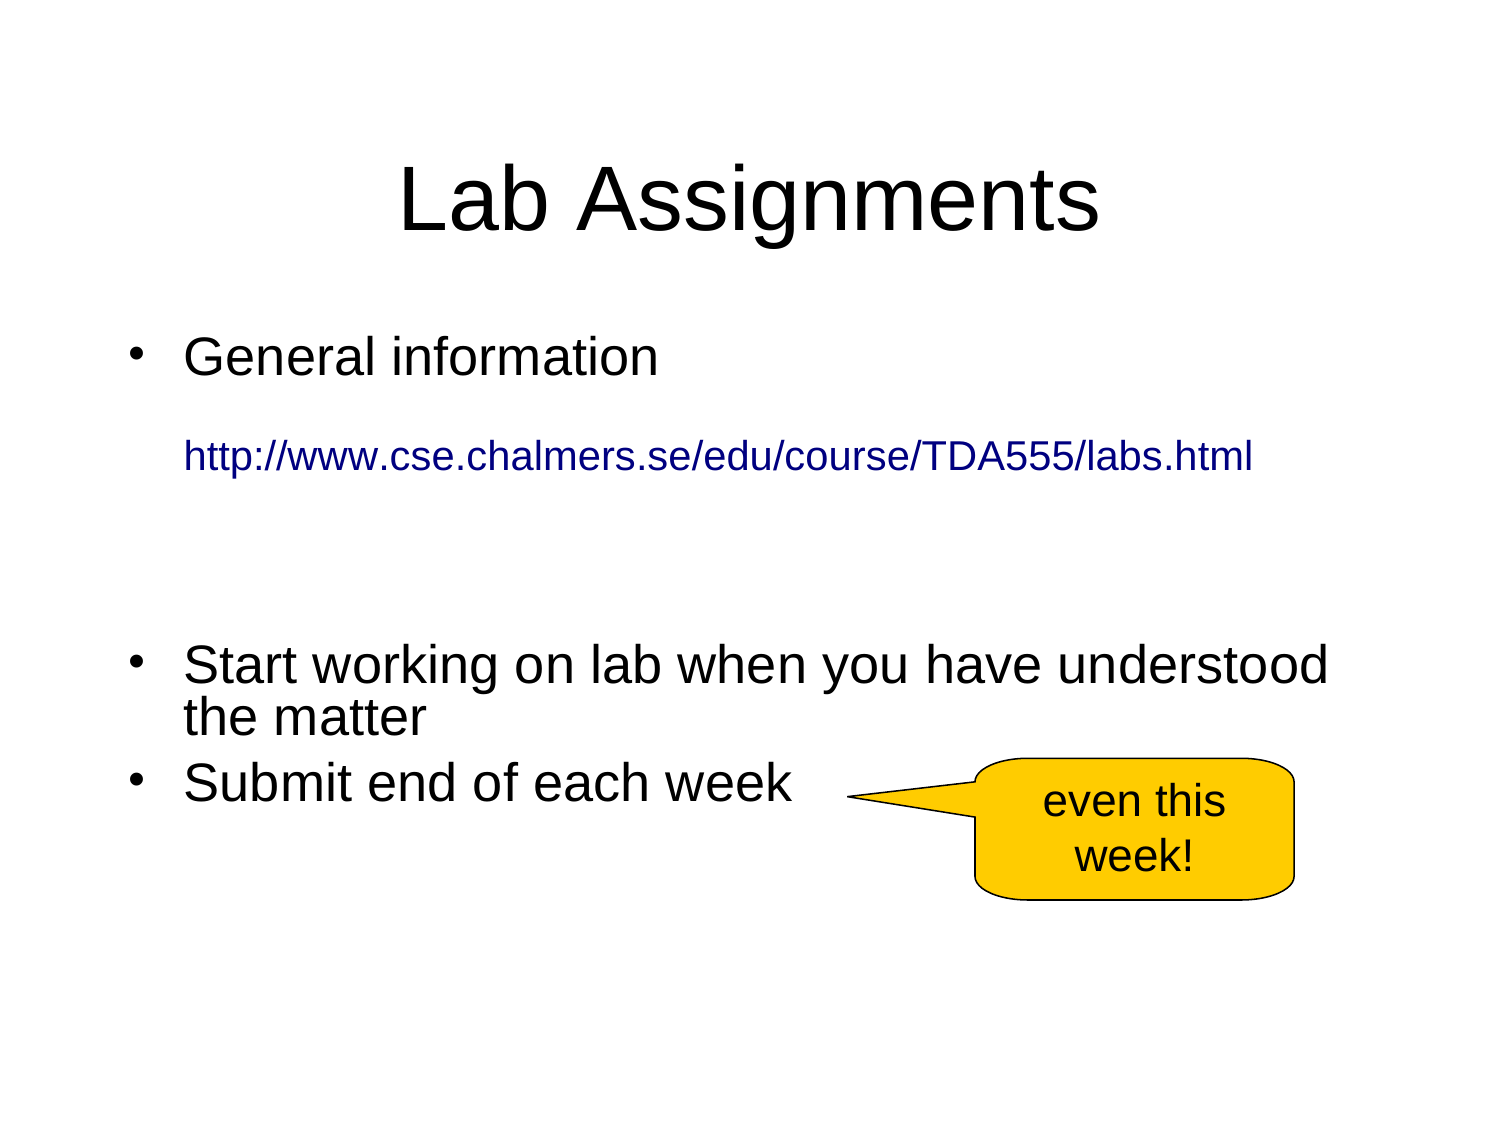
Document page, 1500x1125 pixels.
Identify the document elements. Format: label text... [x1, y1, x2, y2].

title Lab Assignments [112, 99, 1388, 288]
text_box even this week! [847, 758, 1295, 901]
list General information http://www.cse.chalmers.se/edu/course/TDA555/labs.html Start working on lab when you have understood the matter Submit end of each week [112, 326, 1388, 1095]
